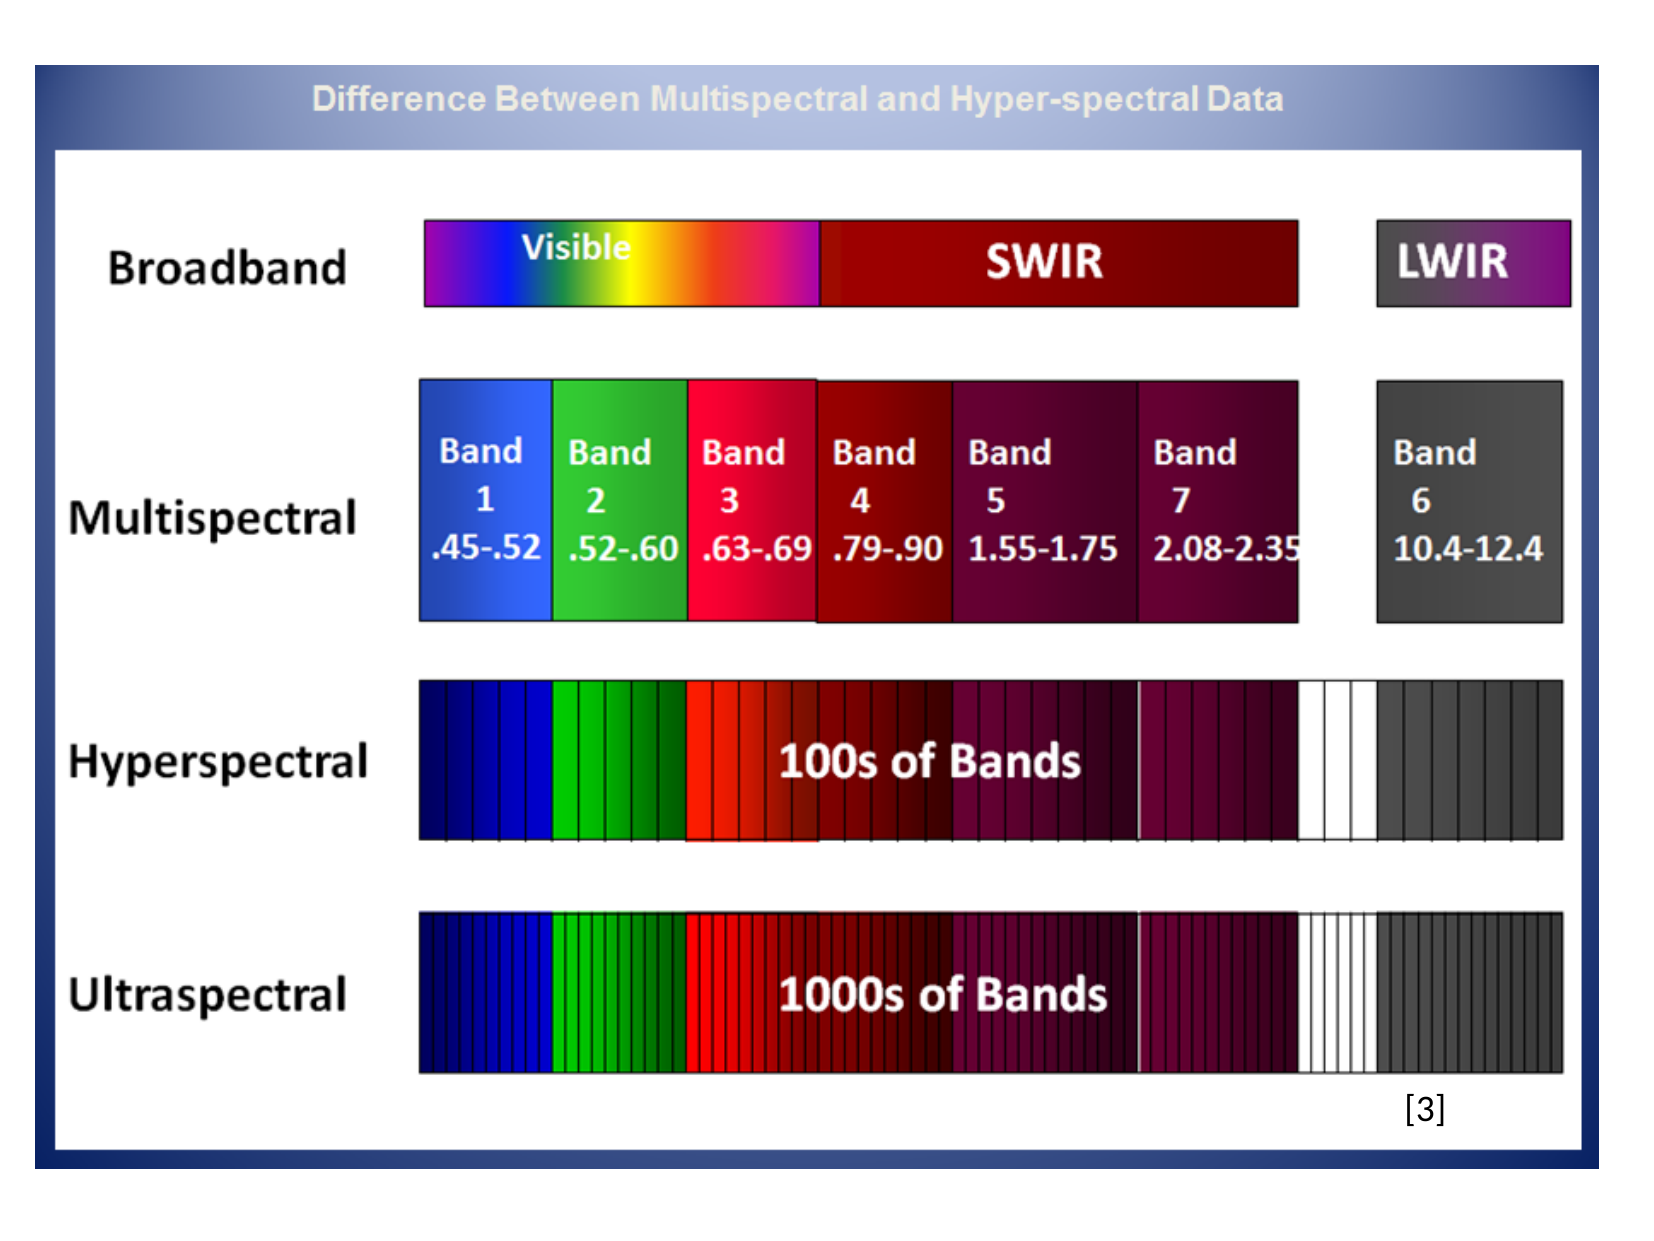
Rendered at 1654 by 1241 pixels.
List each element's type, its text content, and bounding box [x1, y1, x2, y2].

text_box [3] [1389, 1076, 1540, 1137]
picture [35, 66, 1599, 1169]
